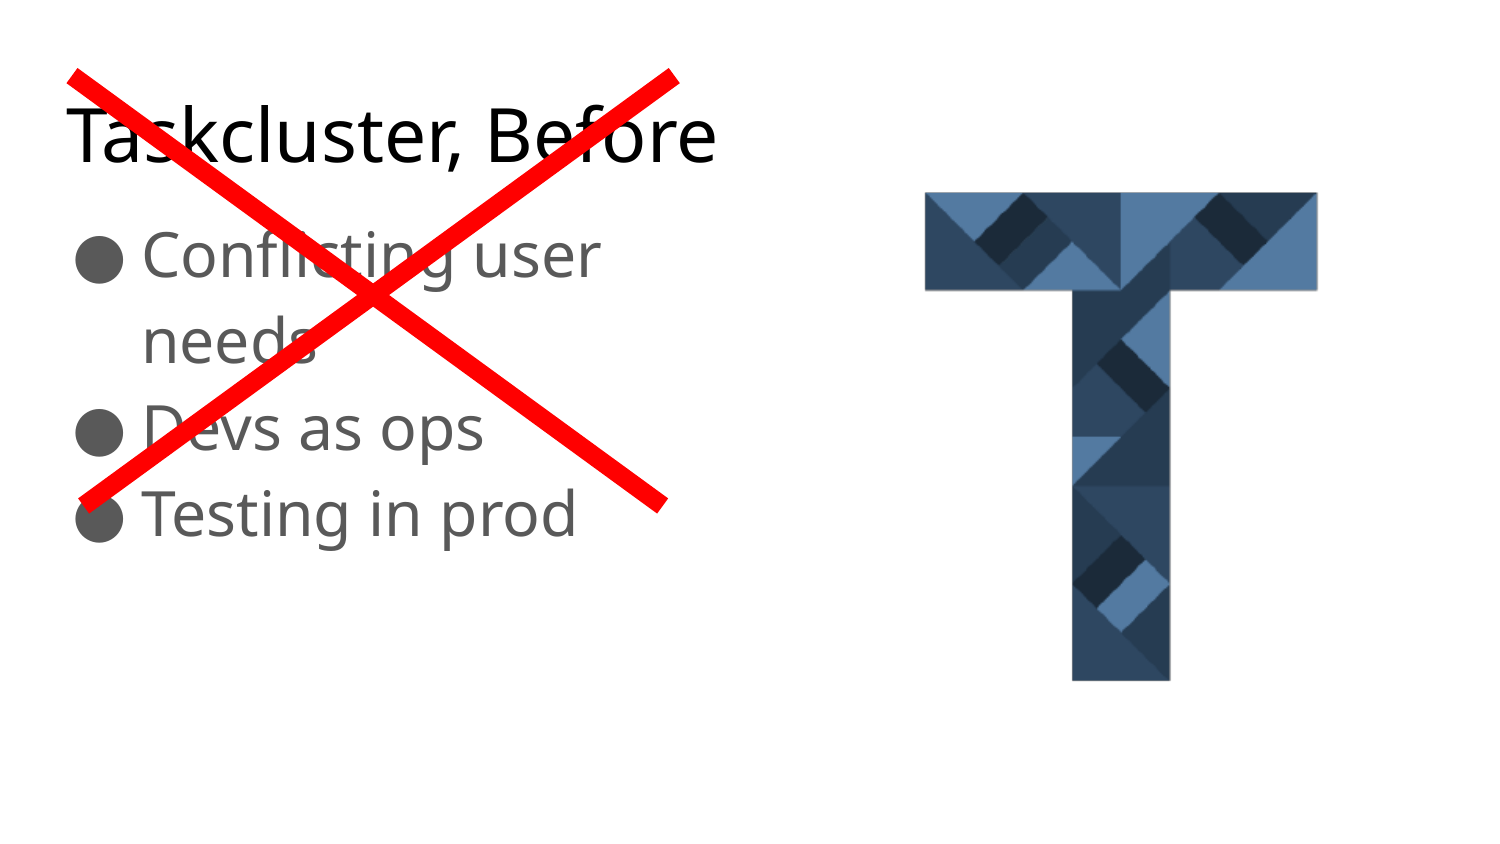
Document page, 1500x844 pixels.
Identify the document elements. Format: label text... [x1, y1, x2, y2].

picture [808, 124, 1434, 750]
title Taskcluster, Before [85, 72, 661, 167]
title Taskcluster, Before [51, 72, 180, 167]
list Conflicting user needs Devs as ops Testing in prod [51, 189, 793, 750]
title Taskcluster, Before [567, 72, 1449, 167]
list Conflicting user needs Devs as ops Testing in prod [245, 189, 501, 282]
